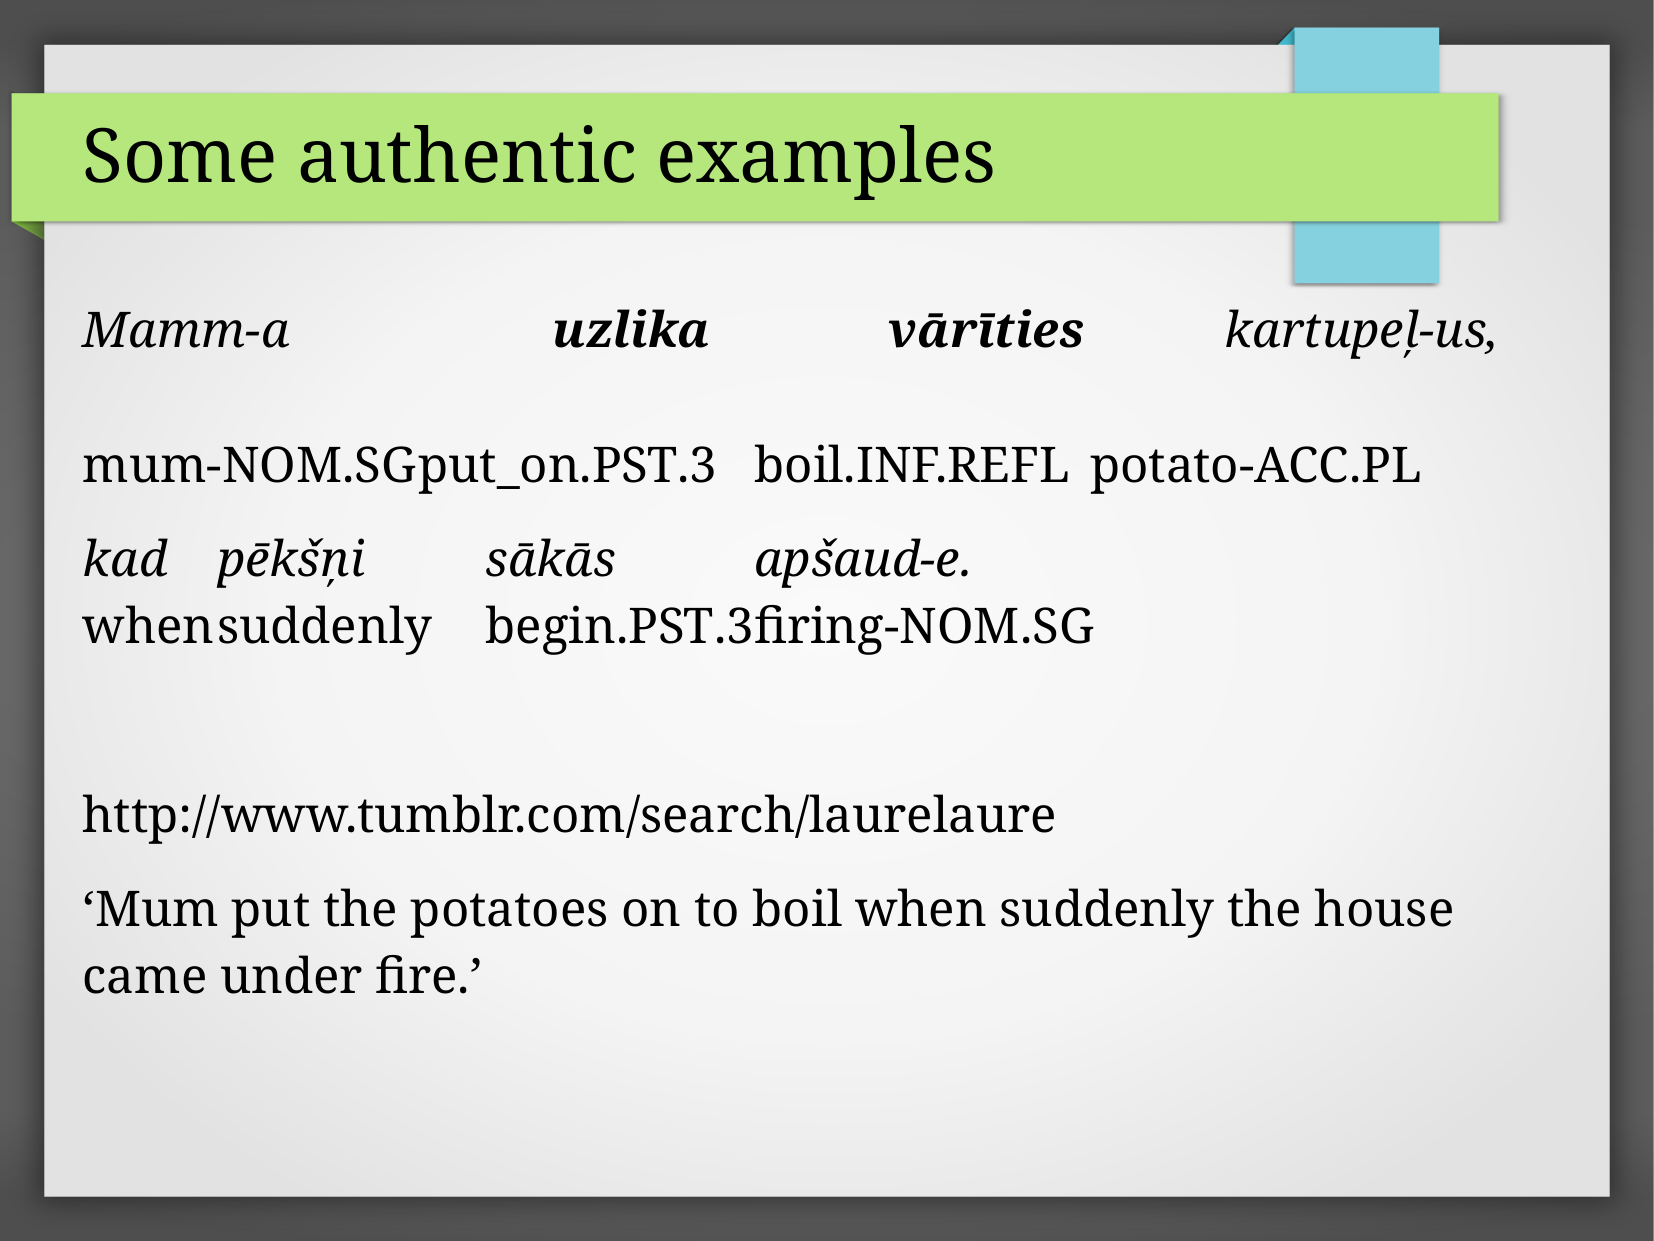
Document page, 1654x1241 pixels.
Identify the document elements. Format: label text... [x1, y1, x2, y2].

title Some authentic examples [82, 94, 1264, 213]
list Mamm-a uzlika vārīties kartupeļ-us, mum-nom.sg put_on.pst.3 boil.inf.refl potato-acc.pl kad pēkšņi sākās apšaud-e. when suddenly begin.pst.3 firing-nom.sg http://www.tumblr.com/search/laurelaure ‘Mum put the potatoes on to boil when suddenly the house came under fire.’ [82, 295, 1571, 1015]
picture [0, 0, 1654, 1241]
